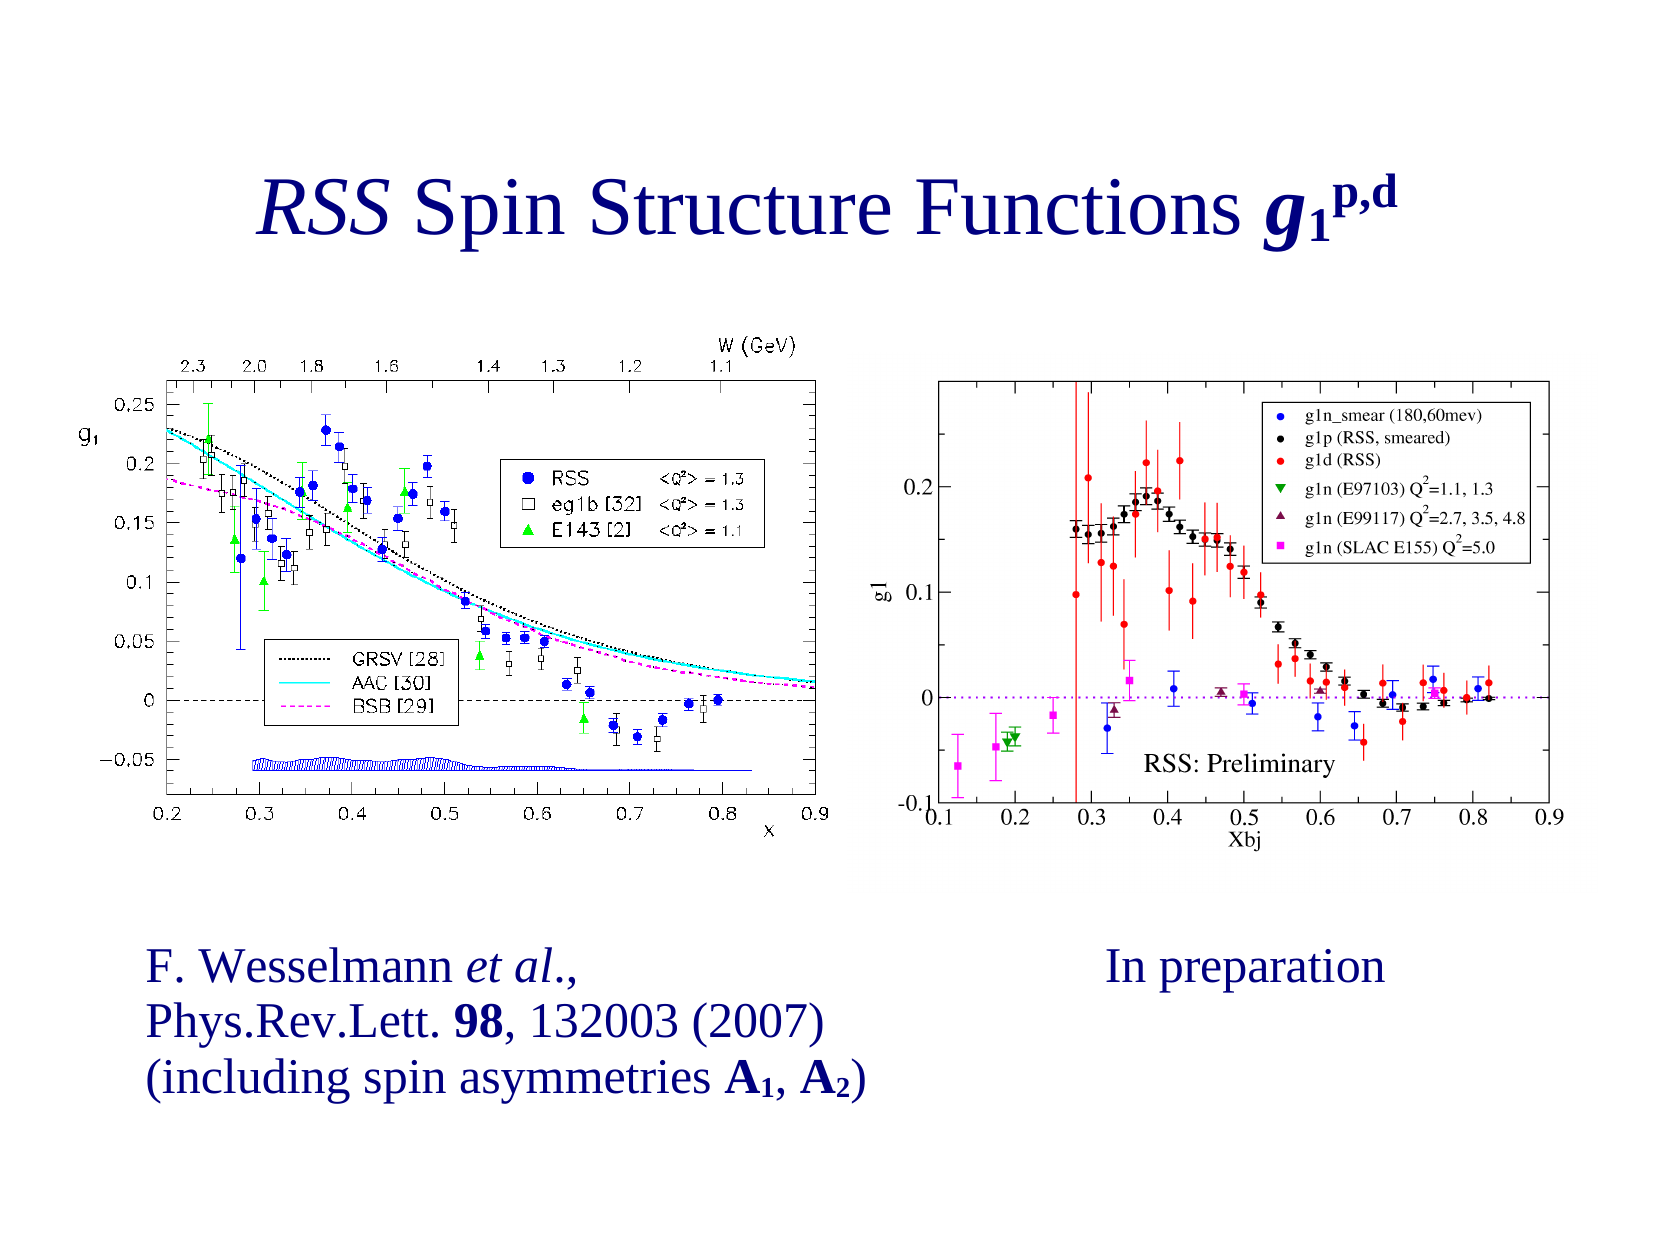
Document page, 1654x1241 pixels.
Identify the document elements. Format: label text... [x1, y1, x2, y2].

picture [68, 329, 832, 840]
title RSS Spin Structure Functions g1p,d [121, 102, 1534, 311]
picture [847, 352, 1598, 893]
text_box In preparation [1104, 937, 1388, 999]
text_box F. Wesselmann et al., Phys.Rev.Lett. 98, 132003 (2007) (including spin asymmetries A1, A2) [145, 937, 869, 1135]
